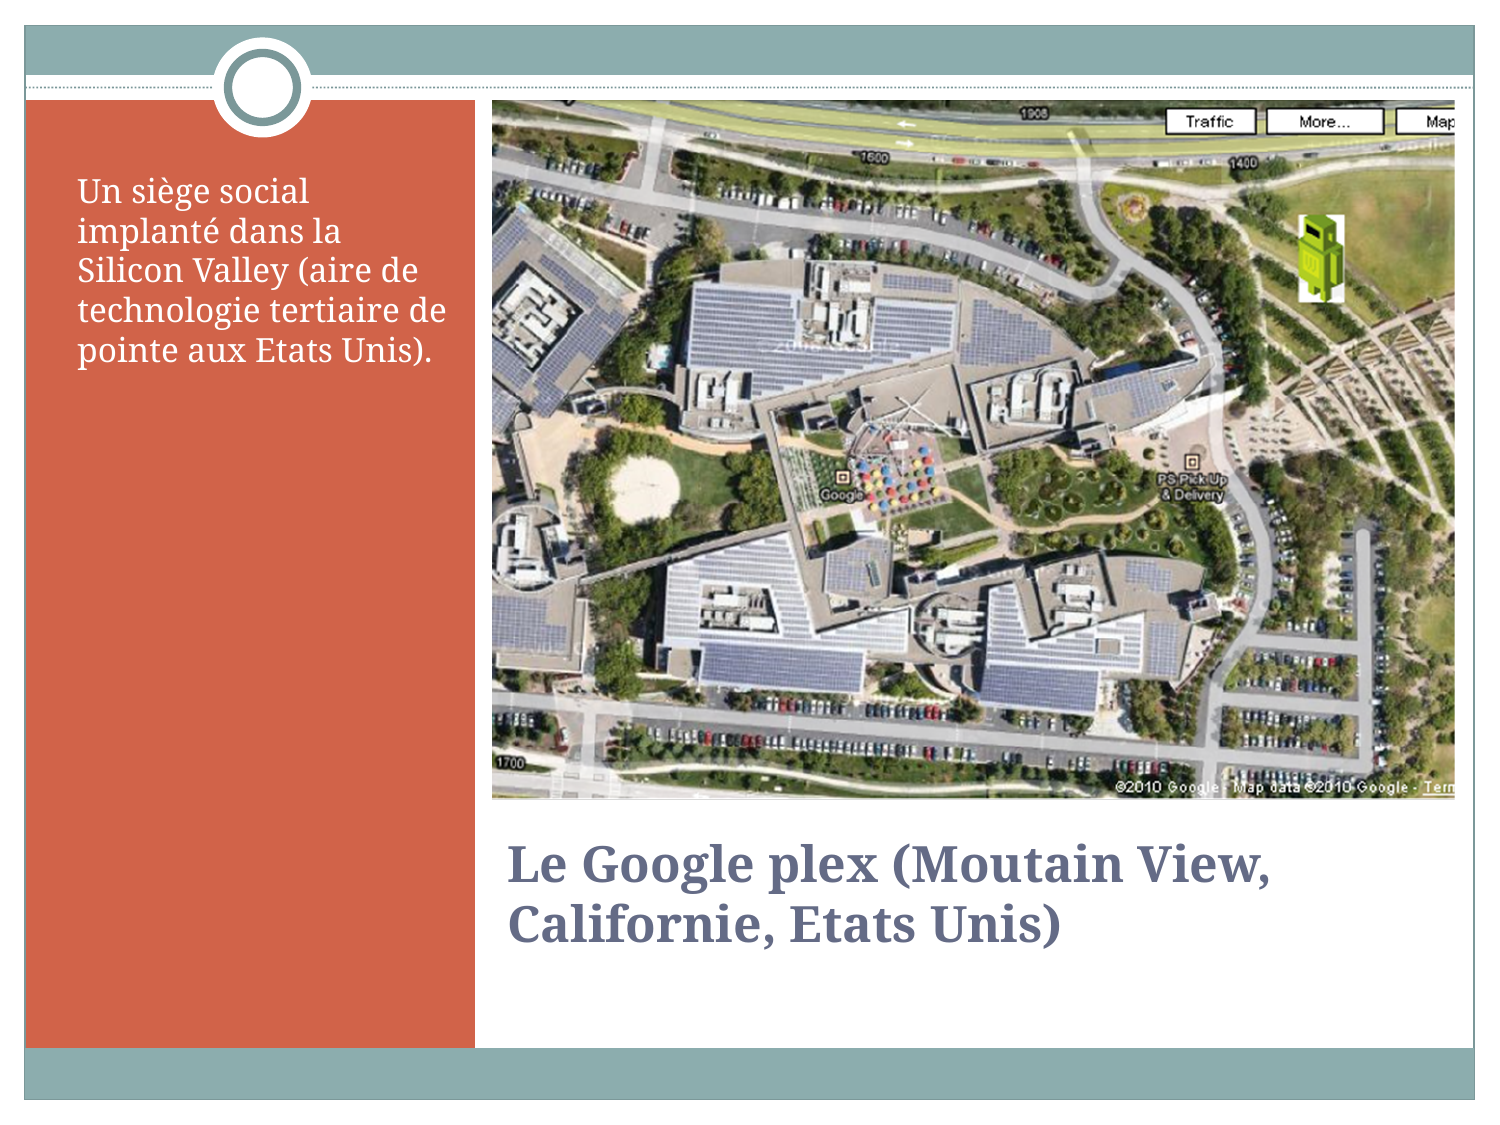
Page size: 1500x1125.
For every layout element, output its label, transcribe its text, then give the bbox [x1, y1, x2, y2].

picture [492, 99, 1455, 800]
list Un siège social implanté dans la Silicon Valley (aire de technologie tertiaire de pointe aux Etats Unis). [62, 162, 463, 1026]
title Le Google plex (Moutain View, Californie, Etats Unis) [492, 825, 1455, 1026]
